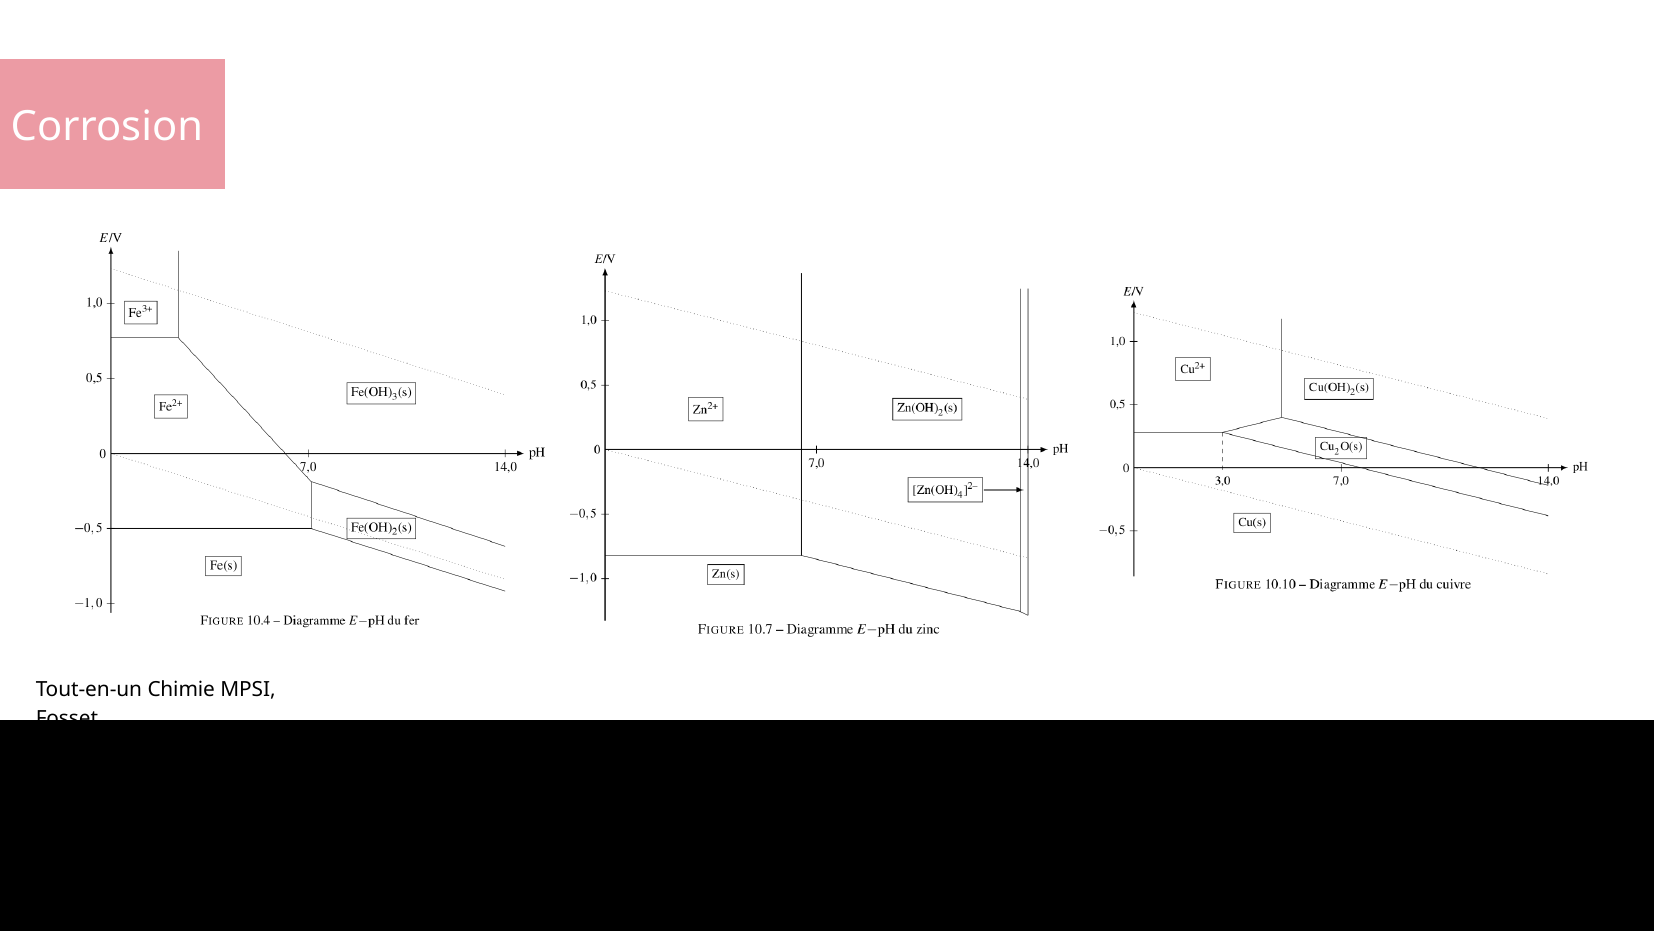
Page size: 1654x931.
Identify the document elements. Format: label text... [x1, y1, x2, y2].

text_box Tout-en-un Chimie MPSI, Fosset [21, 667, 343, 709]
picture [70, 224, 556, 643]
picture [1098, 283, 1595, 598]
text_box Corrosion [0, 59, 225, 189]
picture [562, 247, 1075, 640]
text_box [0, 720, 1654, 931]
